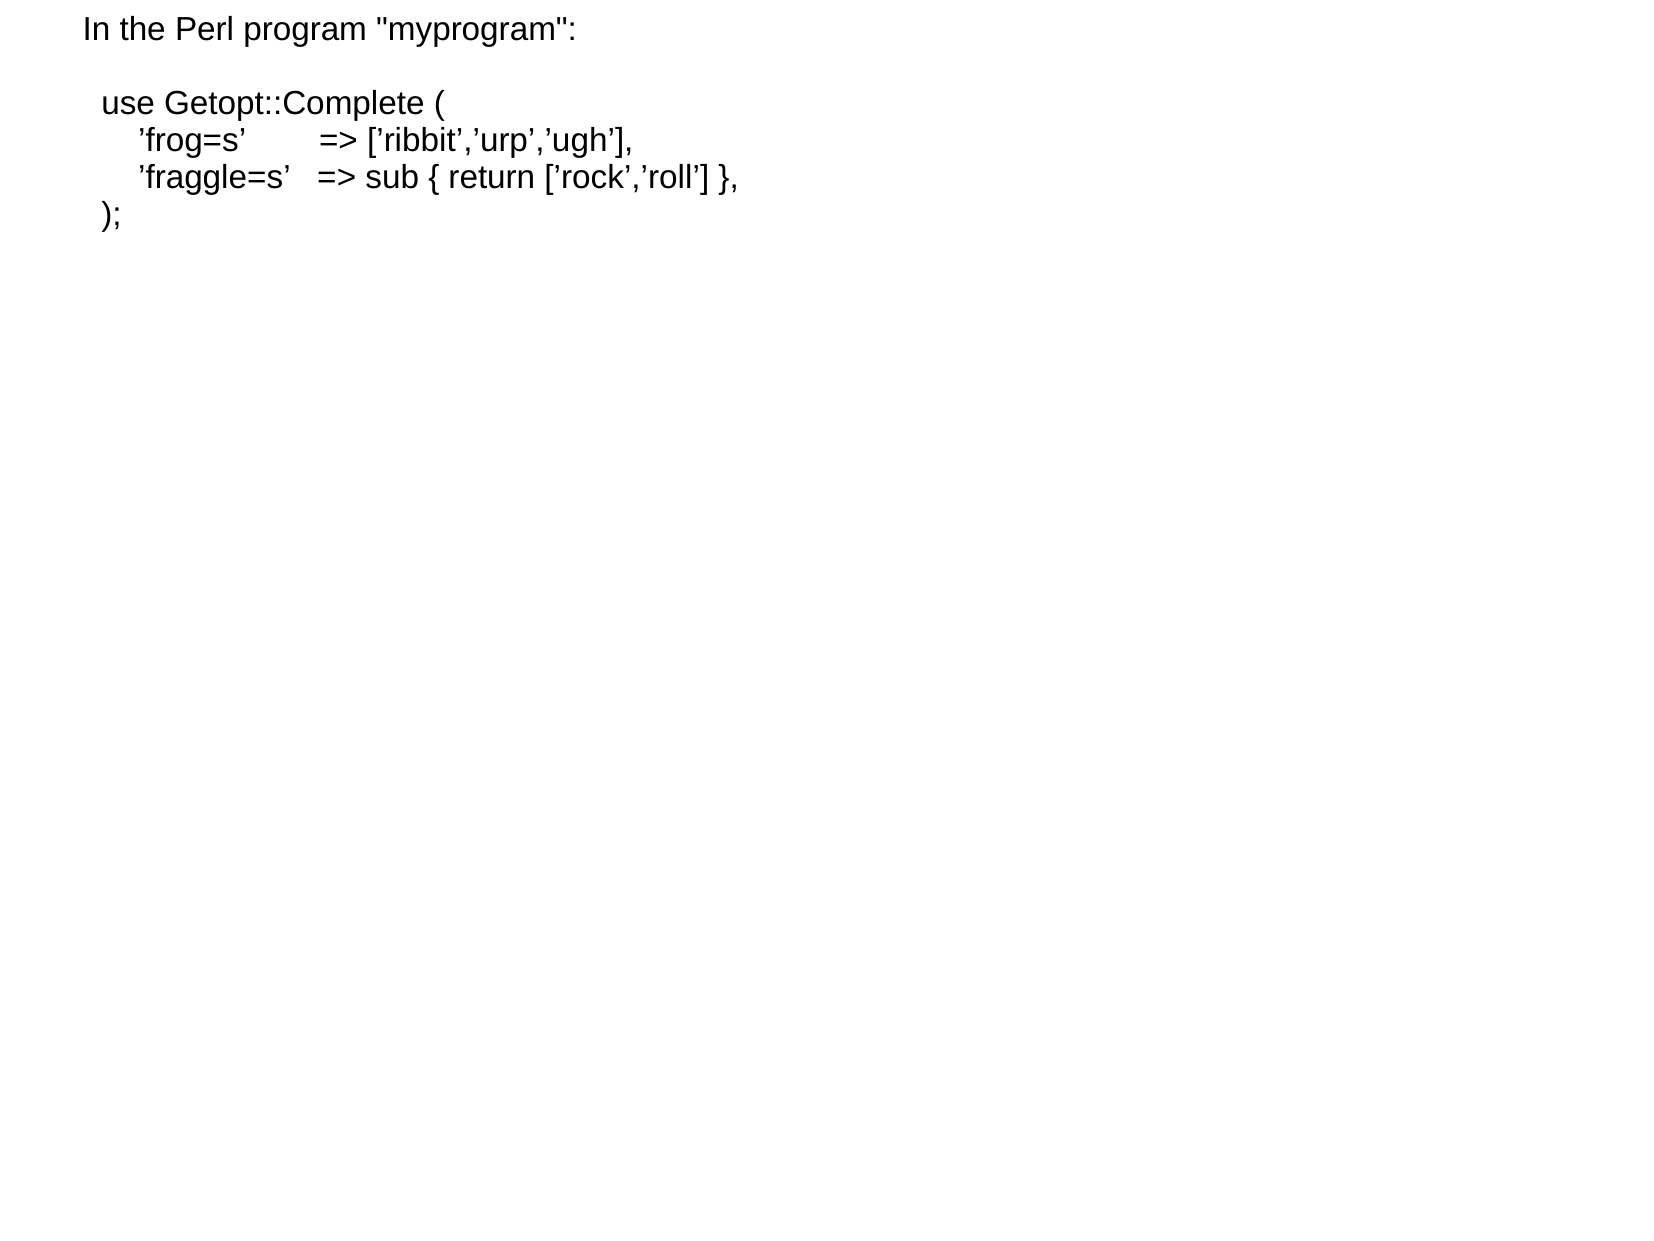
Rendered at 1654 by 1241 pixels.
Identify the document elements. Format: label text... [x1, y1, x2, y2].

subtitle In the Perl program "myprogram": use Getopt::Complete ( ’frog=s’ => [’ribbit’,’urp’,’ugh’], ’fraggle=s’ => sub { return [’rock’,’roll’] }, ); [82, 10, 1571, 1070]
